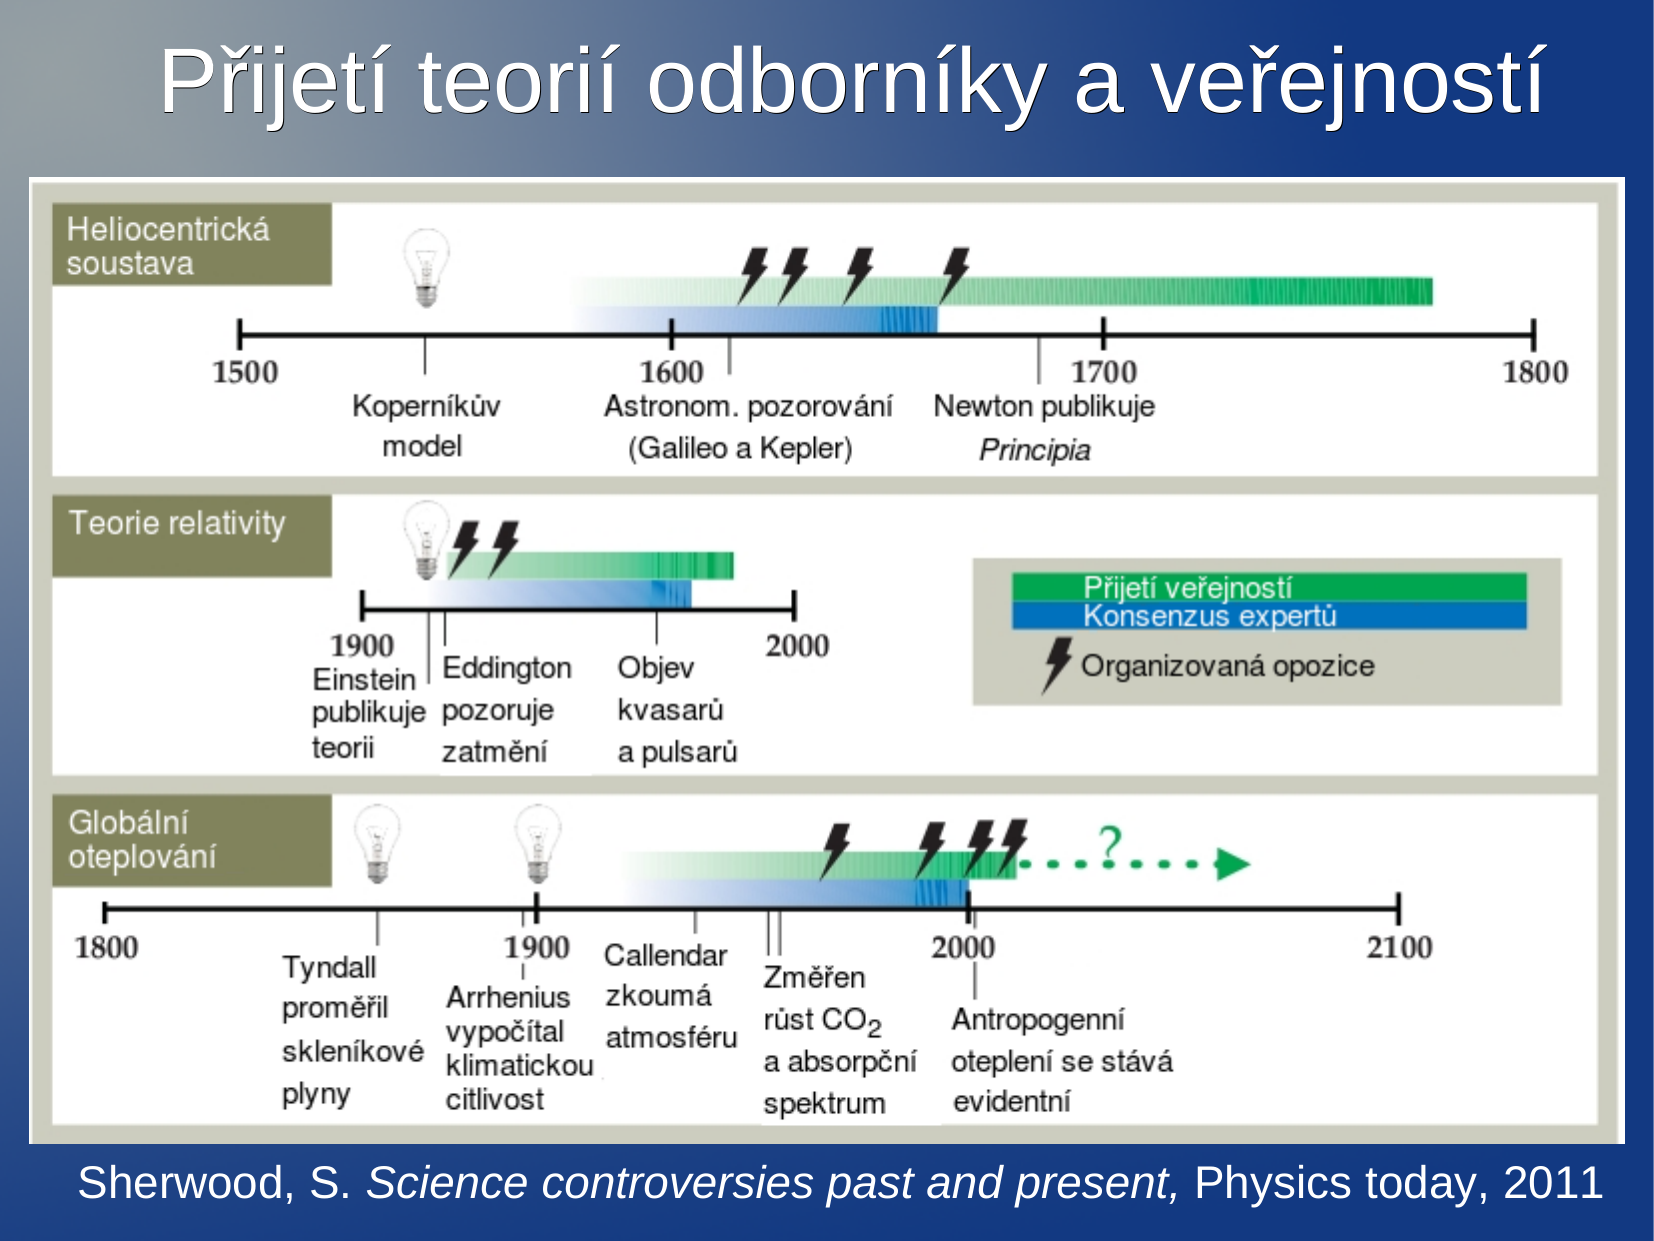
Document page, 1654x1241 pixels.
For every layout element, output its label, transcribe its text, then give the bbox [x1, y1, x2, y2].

subtitle Sherwood, S. Science controversies past and present, Physics today, 2011 [29, 1121, 1654, 1241]
picture [0, 0, 1654, 1241]
text_box Přijetí teorií odborníky a veřejností [142, 29, 1565, 133]
